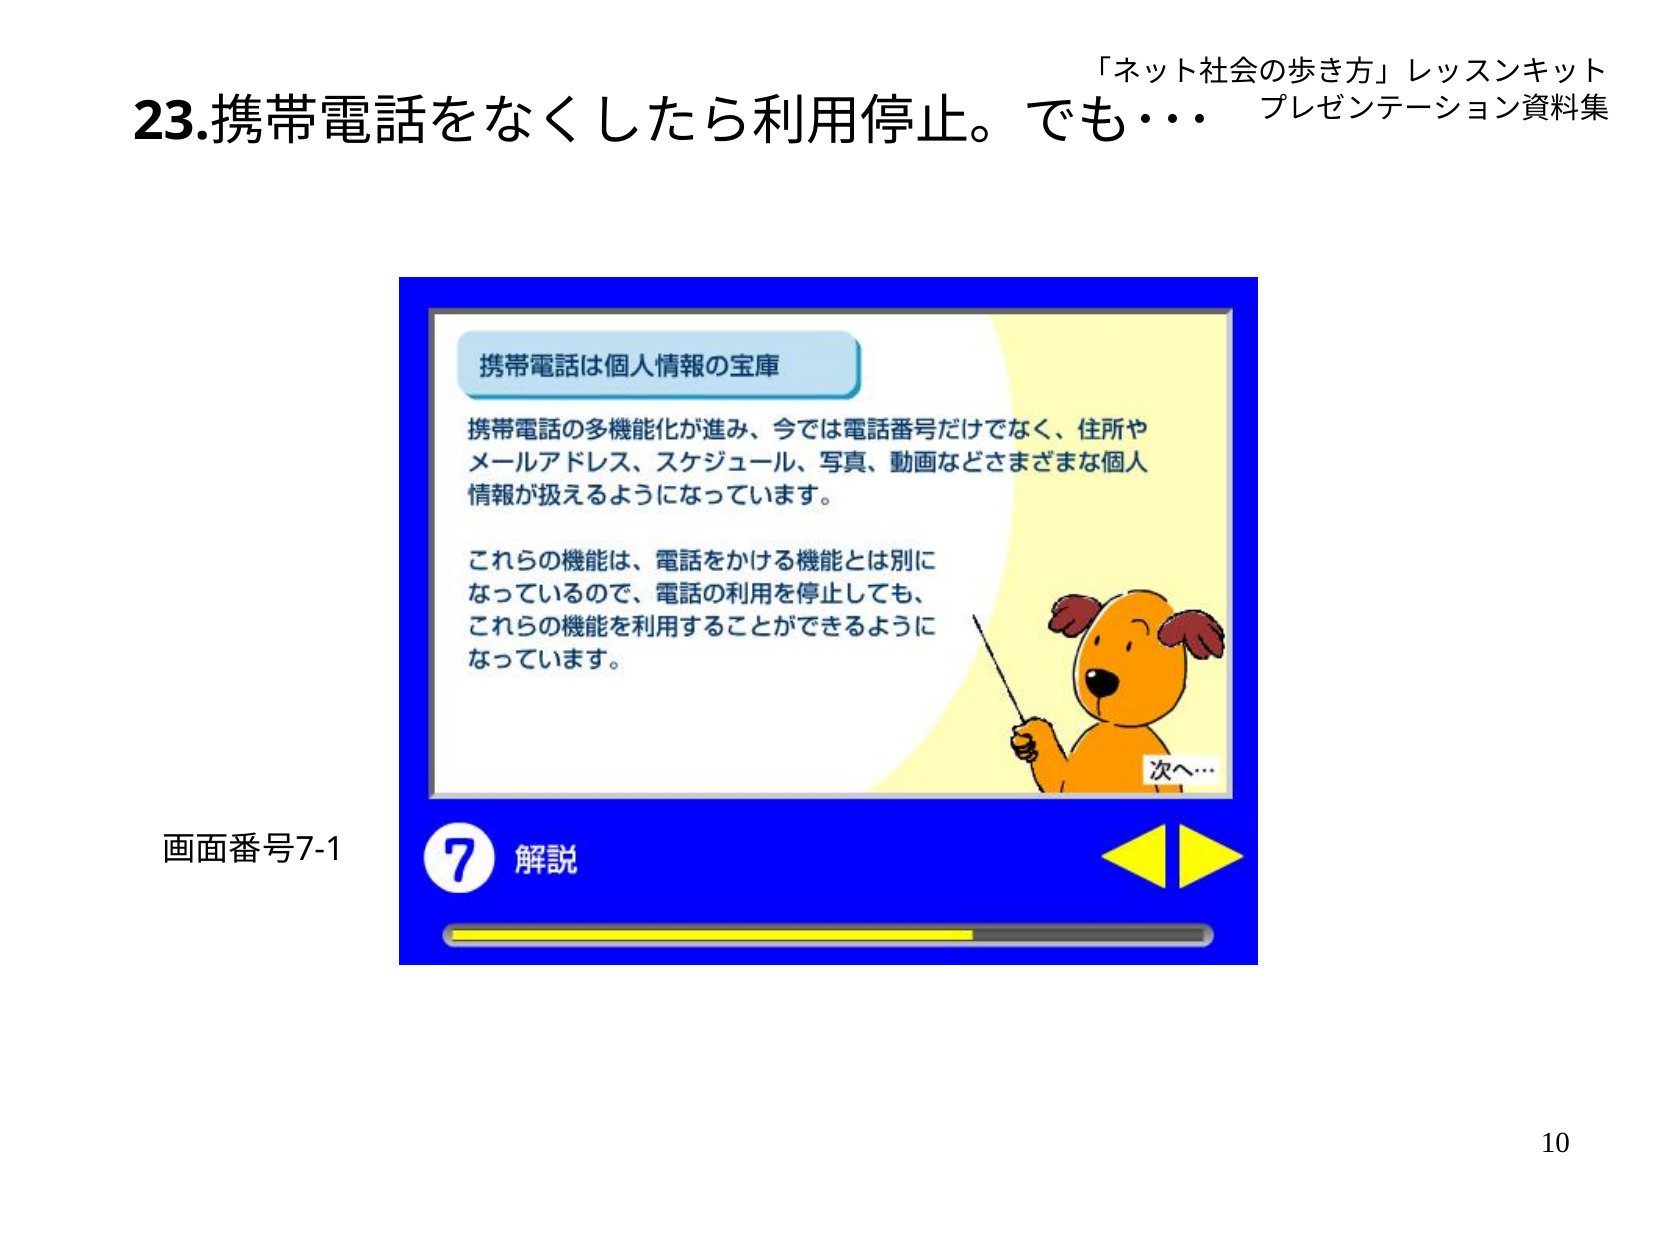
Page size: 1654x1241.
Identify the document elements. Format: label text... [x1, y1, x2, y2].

text_box 画面番号7-1 [147, 826, 384, 875]
picture [399, 277, 1258, 965]
text_box 23.携帯電話をなくしたら利用停止。でも･･･ [118, 88, 1270, 158]
text_box 「ネット社会の歩き方」レッスンキット プレゼンテーション資料集 [1062, 44, 1625, 134]
